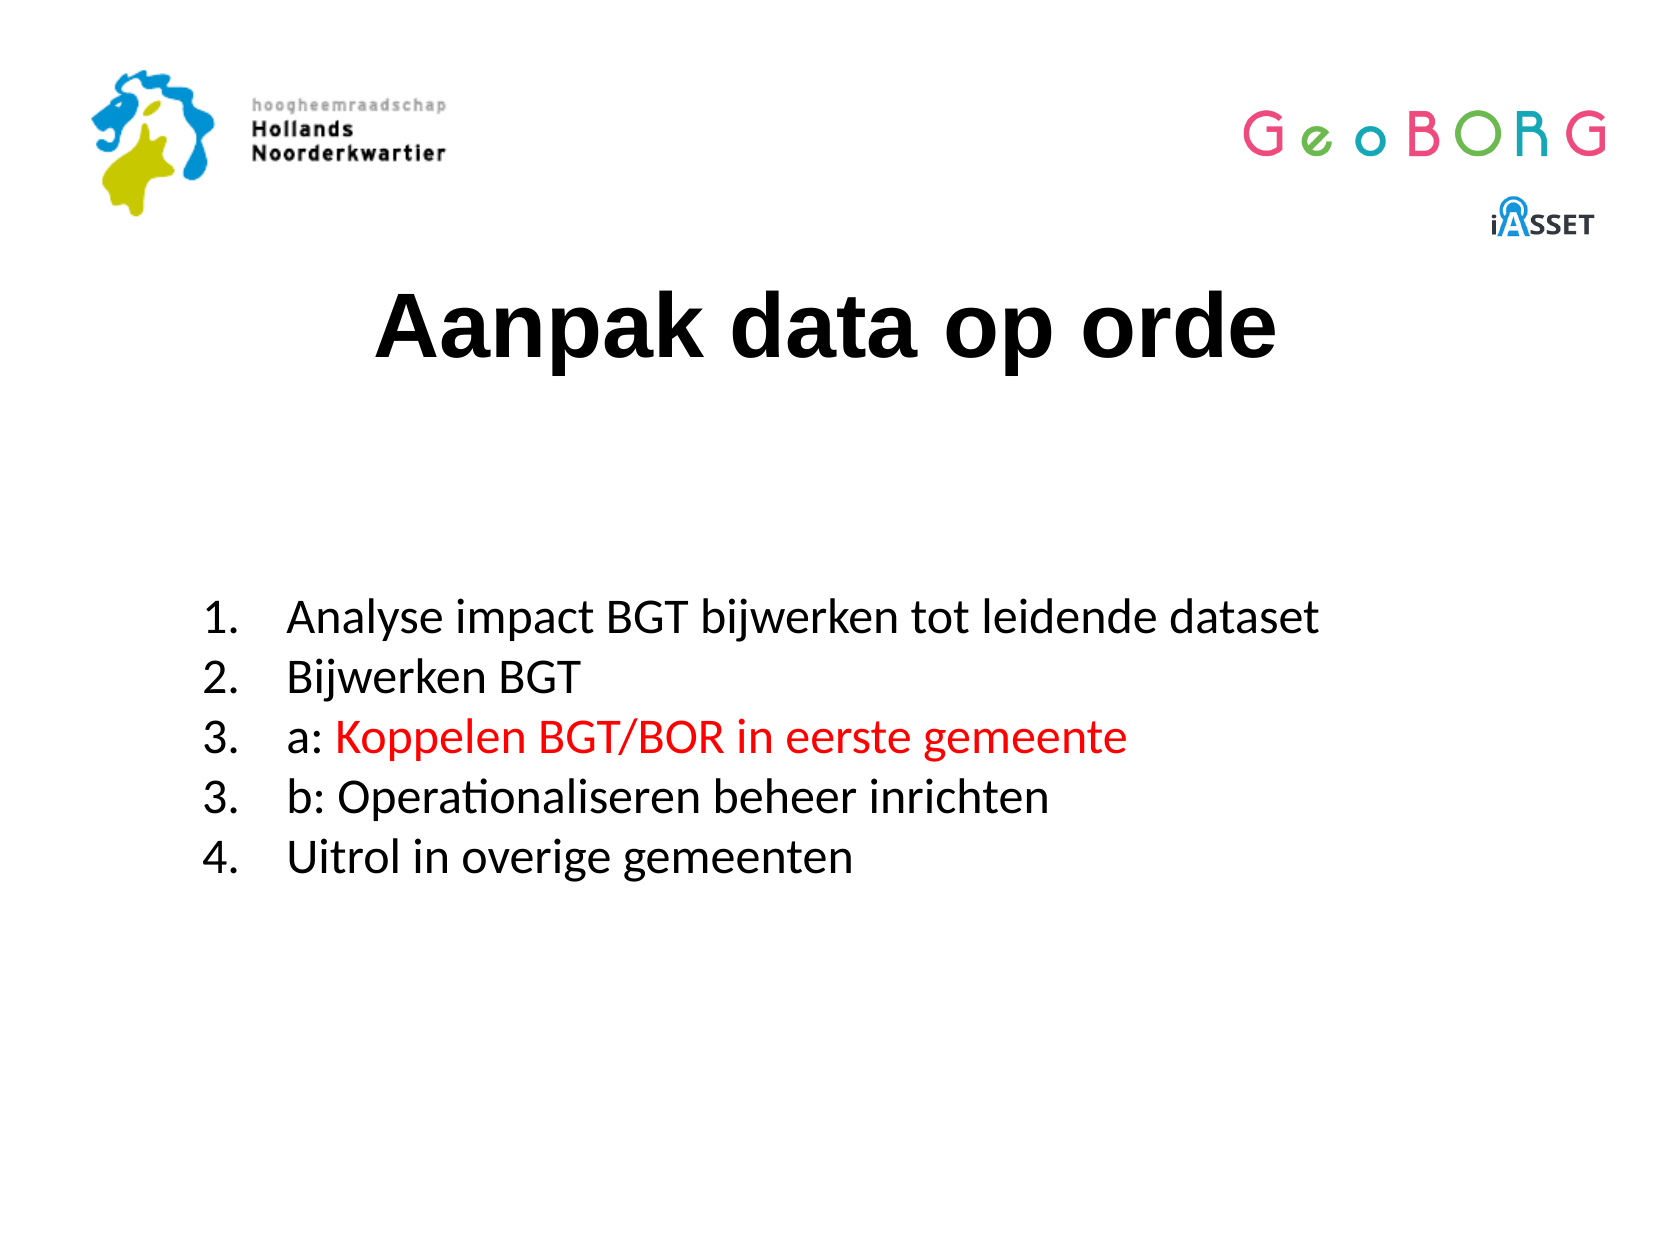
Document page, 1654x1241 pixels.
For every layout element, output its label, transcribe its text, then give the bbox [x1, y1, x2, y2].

picture [1239, 106, 1619, 165]
picture [1487, 195, 1595, 239]
title Aanpak data op orde [82, 269, 1571, 575]
text_box Analyse impact BGT bijwerken tot leidende dataset Bijwerken BGT a: Koppelen BGT/BOR in eerste gemeente b: Operationaliseren beheer inrichten Uitrol in overige gemeenten [37, 575, 1608, 894]
picture [59, 47, 481, 240]
